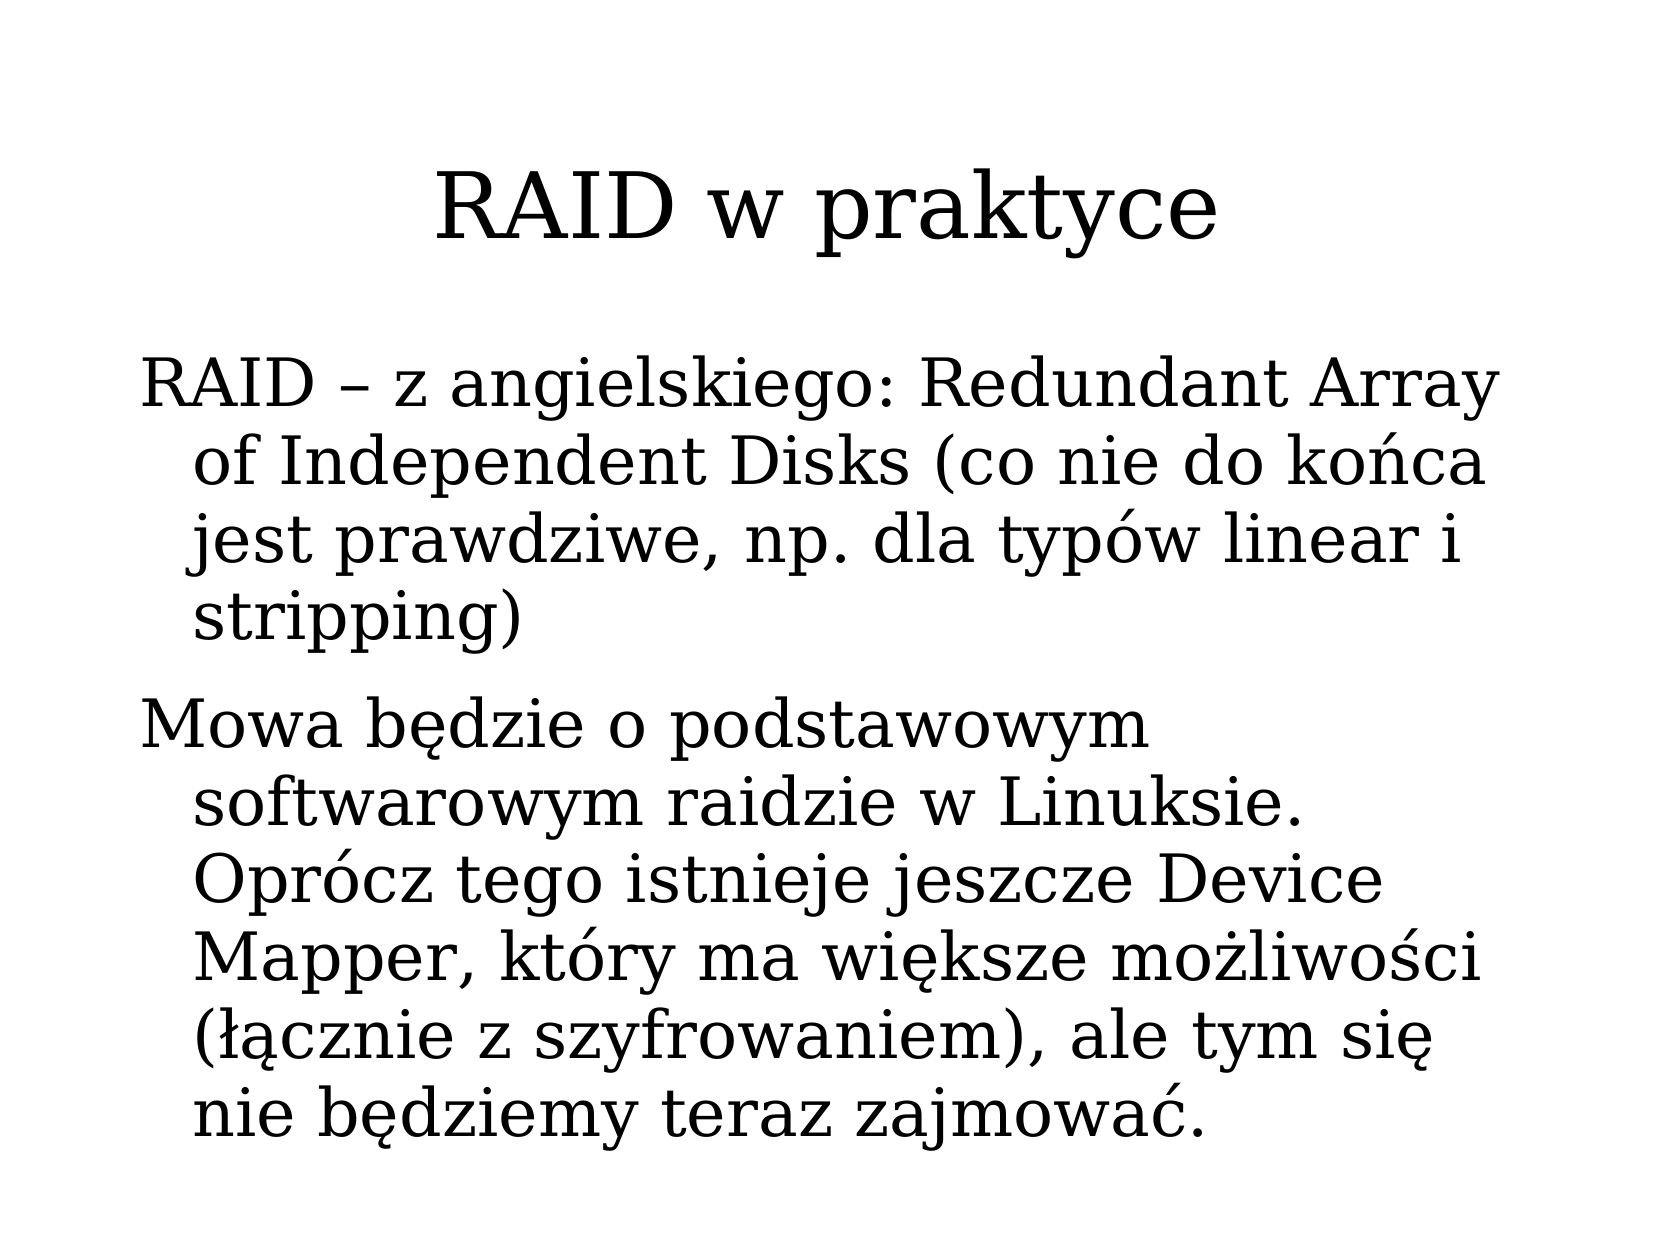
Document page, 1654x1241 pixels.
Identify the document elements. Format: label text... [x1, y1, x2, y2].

list RAID – z angielskiego: Redundant Array of Independent Disks (co nie do końca jest prawdziwe, np. dla typów linear i stripping) Mowa będzie o podstawowym softwarowym raidzie w Linuksie. Oprócz tego istnieje jeszcze Device Mapper, który ma większe możliwości (łącznie z szyfrowaniem), ale tym się nie będziemy teraz zajmować. [121, 344, 1534, 1153]
title RAID w praktyce [121, 102, 1534, 311]
